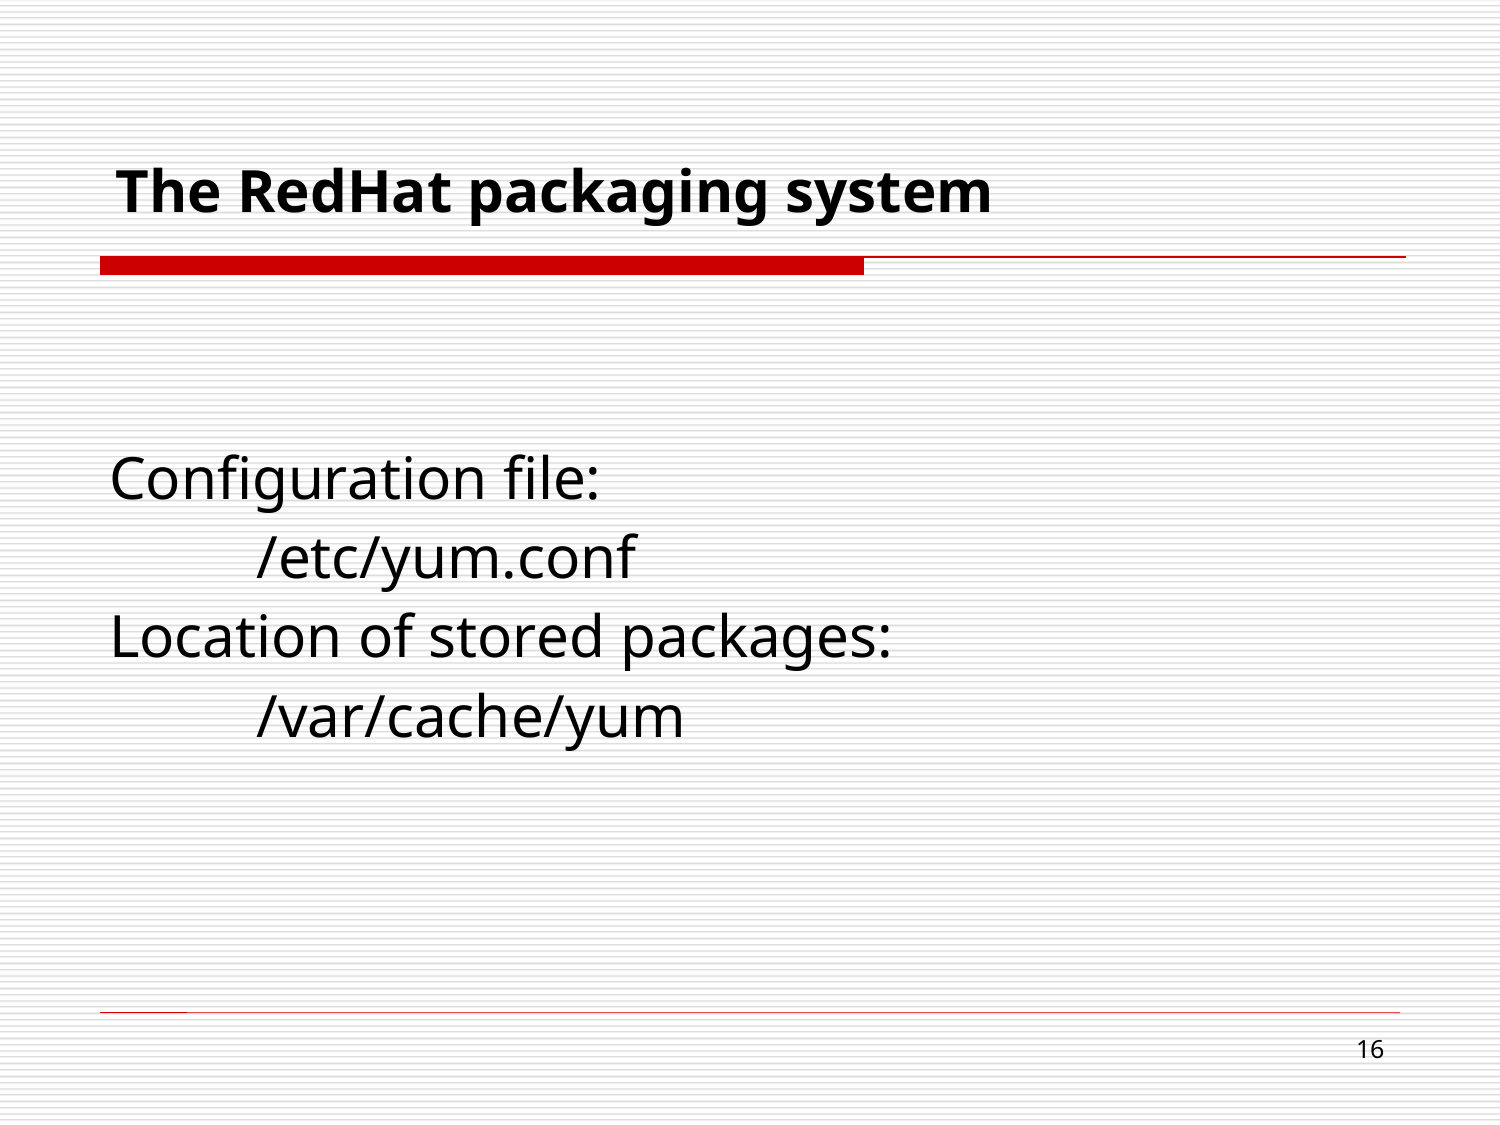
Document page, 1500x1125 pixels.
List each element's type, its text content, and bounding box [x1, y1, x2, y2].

text_box Configuration file: /etc/yum.conf Location of stored packages: /var/cache/yum [94, 0, 1477, 762]
picture [0, 0, 1500, 1125]
